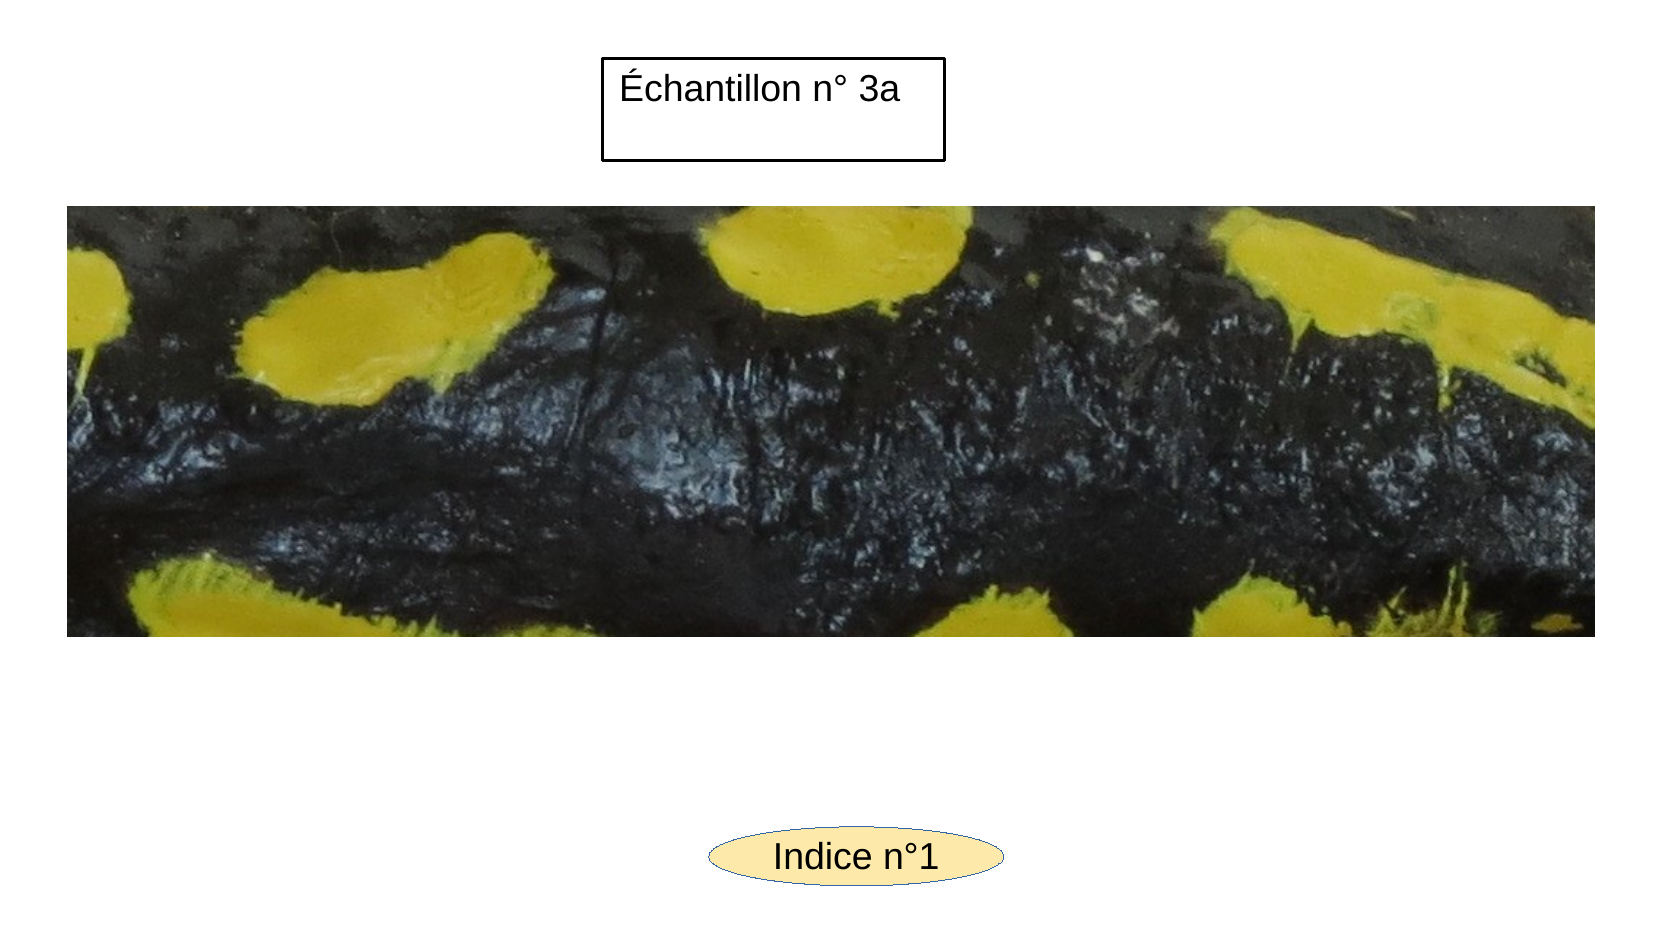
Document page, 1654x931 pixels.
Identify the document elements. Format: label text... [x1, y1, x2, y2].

picture [67, 206, 1595, 637]
text_box Indice n°1 [708, 826, 1004, 886]
text_box Échantillon n° 3a [602, 58, 945, 161]
